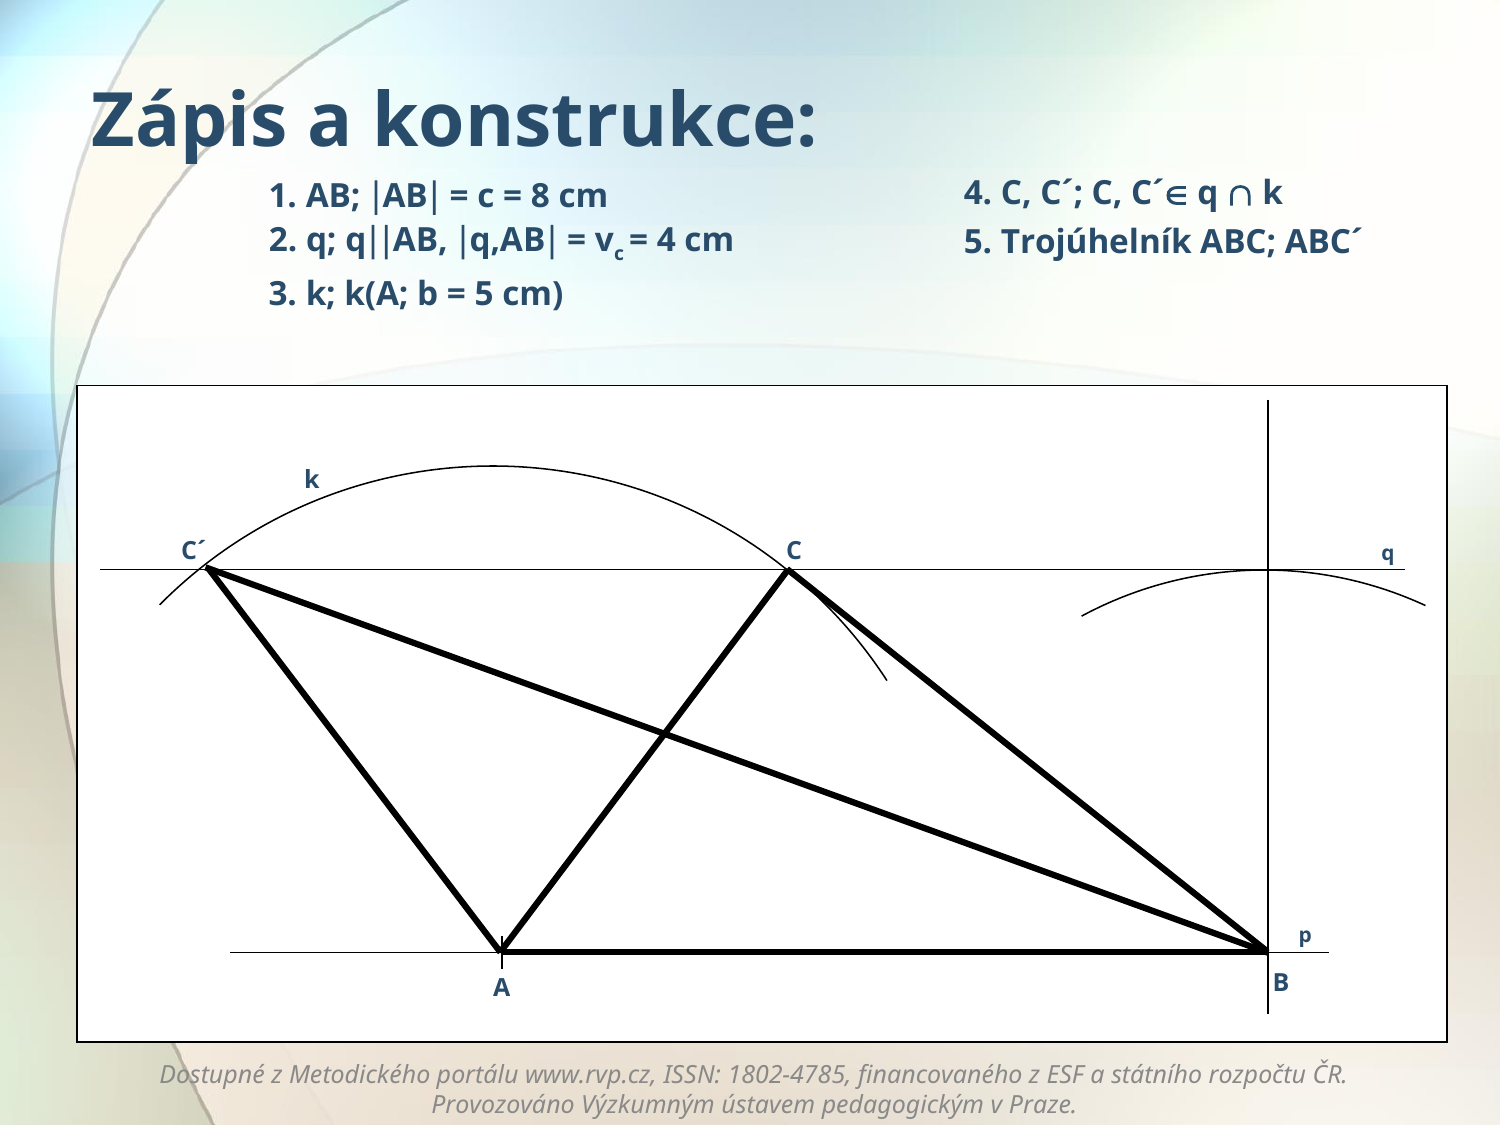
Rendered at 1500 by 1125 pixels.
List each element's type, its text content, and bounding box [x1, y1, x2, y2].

text_box k [289, 444, 358, 513]
text_box C [771, 515, 840, 584]
text_box C [782, 575, 799, 584]
text_box A [478, 952, 547, 1021]
text_box p [1283, 900, 1353, 969]
text_box C´ [166, 515, 235, 584]
text_box q [1366, 517, 1436, 587]
text_box C´ [219, 576, 235, 584]
picture [0, 0, 1500, 1125]
title Zápis a konstrukce: [76, 74, 1412, 177]
text_box 4. C, C´; C, C´ q  k [948, 160, 1424, 223]
text_box [76, 385, 1447, 1042]
text_box 1. AB; AB = c = 8 cm [253, 177, 668, 218]
text_box 2. q; qAB, q,AB = vc = 4 cm [254, 212, 774, 266]
text_box B [1257, 947, 1327, 1017]
text_box 3. k; k(A; b = 5 cm) [253, 266, 963, 317]
text_box 5. Trojúhelník ABC; ABC´ [948, 215, 1412, 265]
